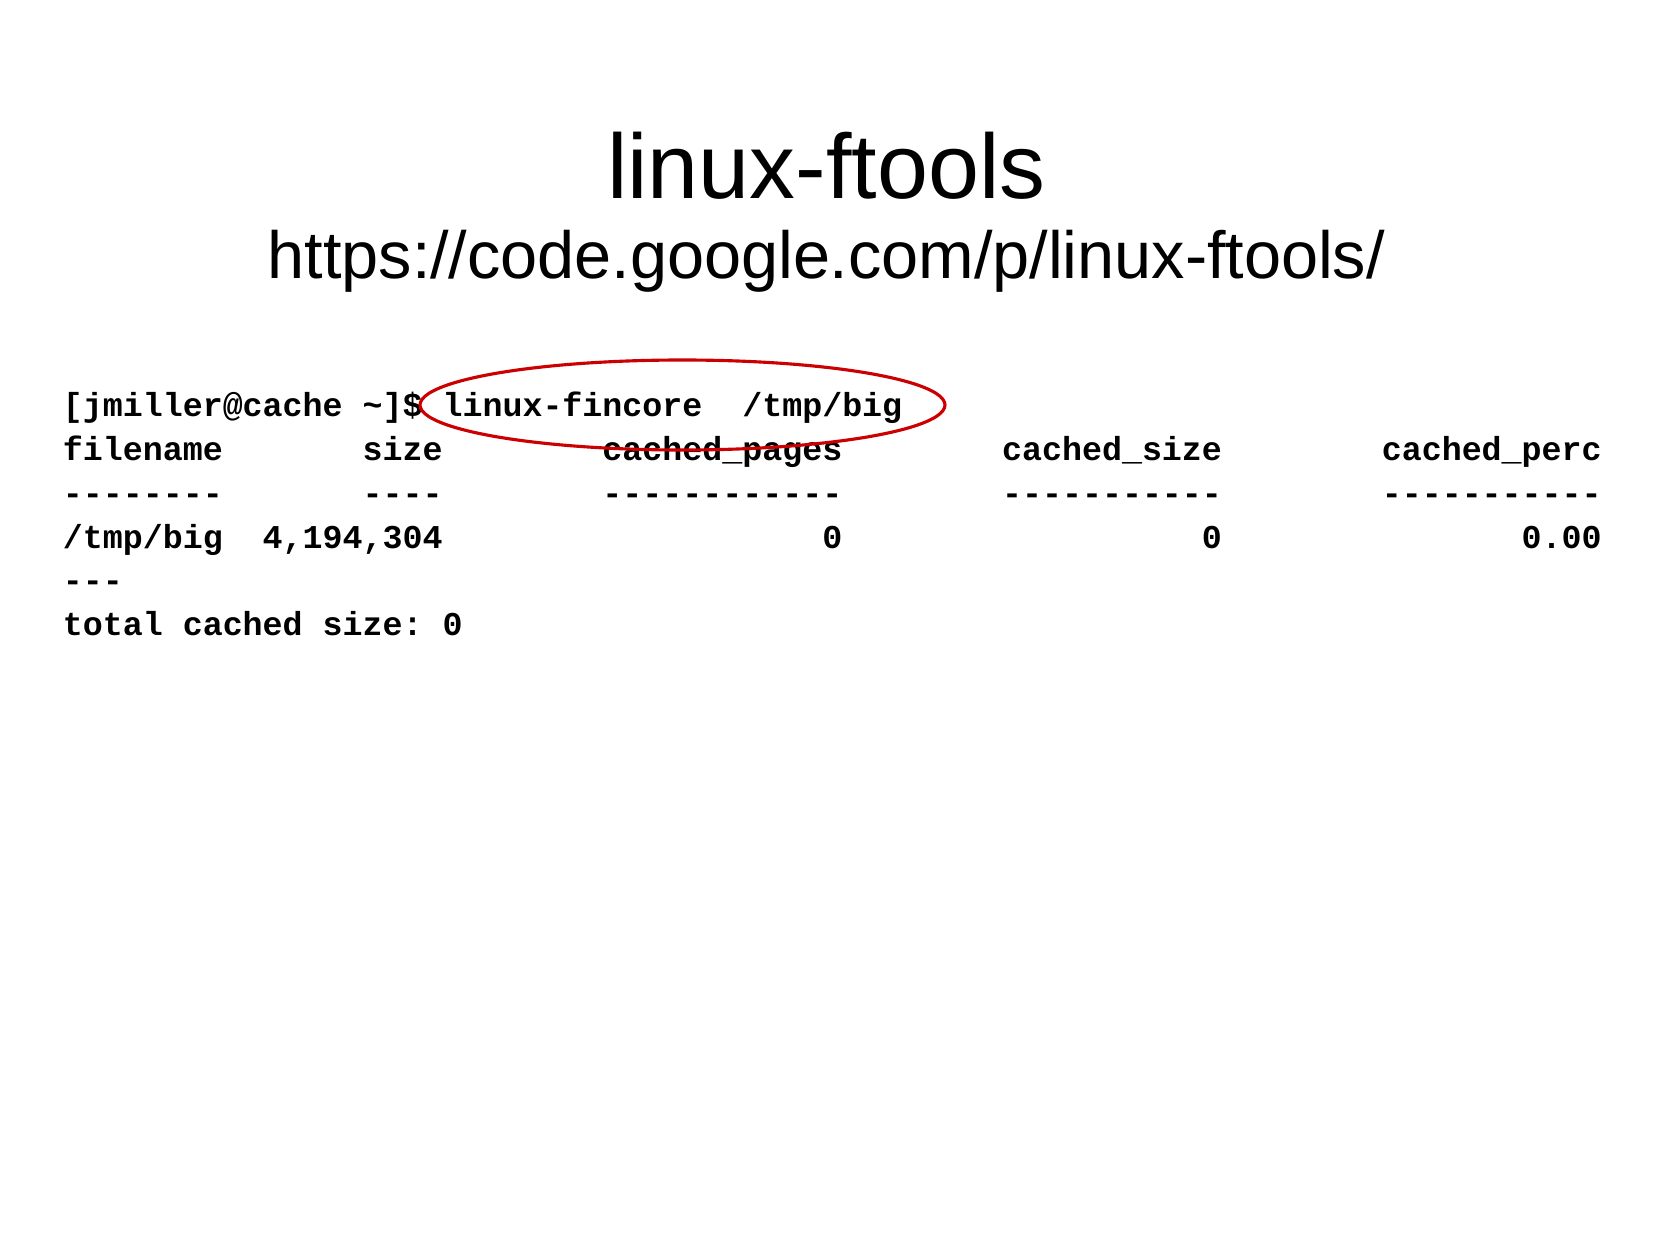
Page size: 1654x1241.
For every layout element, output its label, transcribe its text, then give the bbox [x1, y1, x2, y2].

title linux-ftools https://code.google.com/p/linux-ftools/ [82, 13, 1571, 293]
list [jmiller@cache ~]$ linux-fincore /tmp/big filename size cached_pages cached_size cached_perc -------- ---- ------------ ----------- ----------- /tmp/big 4,194,304 0 0 0.00 --- total cached size: 0 [422, 389, 943, 448]
list [jmiller@cache ~]$ linux-fincore /tmp/big filename size cached_pages cached_size cached_perc -------- ---- ------------ ----------- ----------- /tmp/big 4,194,304 0 0 0.00 --- total cached size: 0 [63, 389, 1654, 780]
